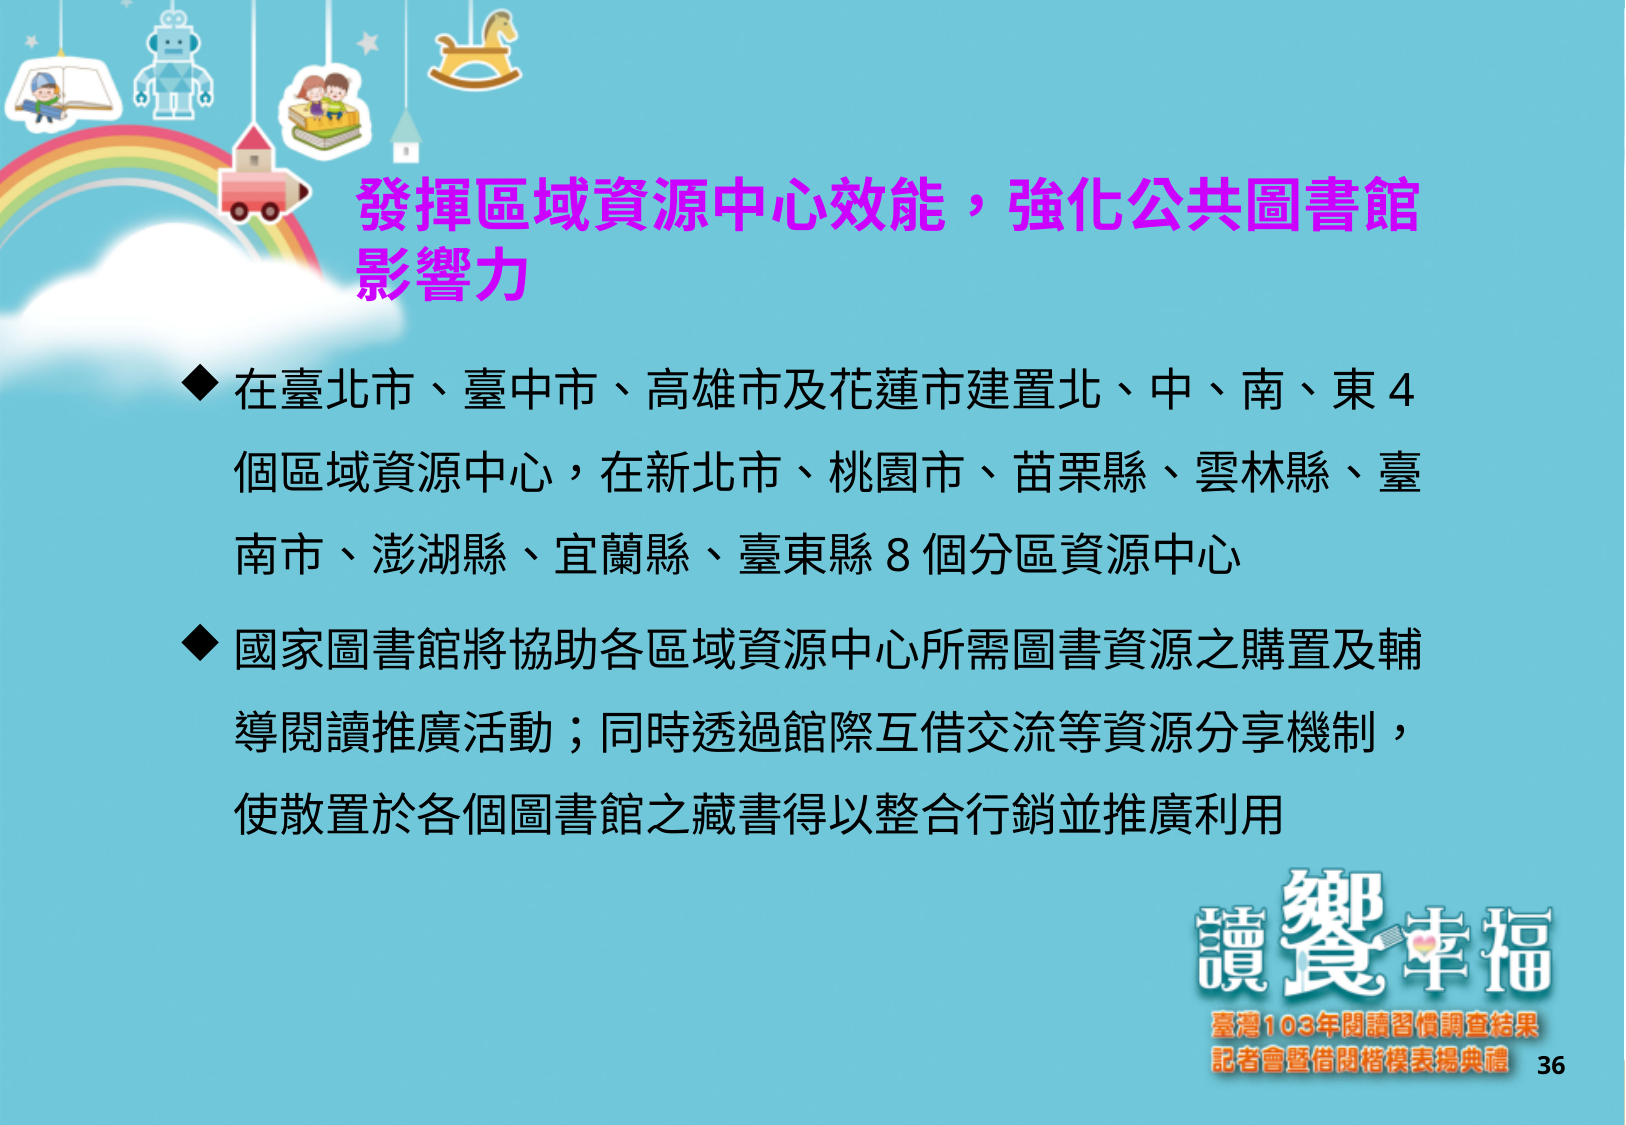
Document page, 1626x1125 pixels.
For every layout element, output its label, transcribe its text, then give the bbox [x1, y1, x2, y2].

text_box 發揮區域資源中心效能，強化公共圖書館 影響力 [339, 160, 1522, 316]
text_box 在臺北市、臺中市、高雄市及花蓮市建置北、中、南、東4個區域資源中心，在新北市、桃園市、苗栗縣、雲林縣、臺南市、澎湖縣、宜蘭縣、臺東縣8個分區資源中心 國家圖書館將協助各區域資源中心所需圖書資源之購置及輔導閱讀推廣活動；同時透過館際互借交流等資源分享機制，使散置於各個圖書館之藏書得以整合行銷並推廣利用 [162, 326, 1463, 849]
picture [0, 0, 1625, 1125]
slide_number <編號> [1201, 1042, 1581, 1103]
